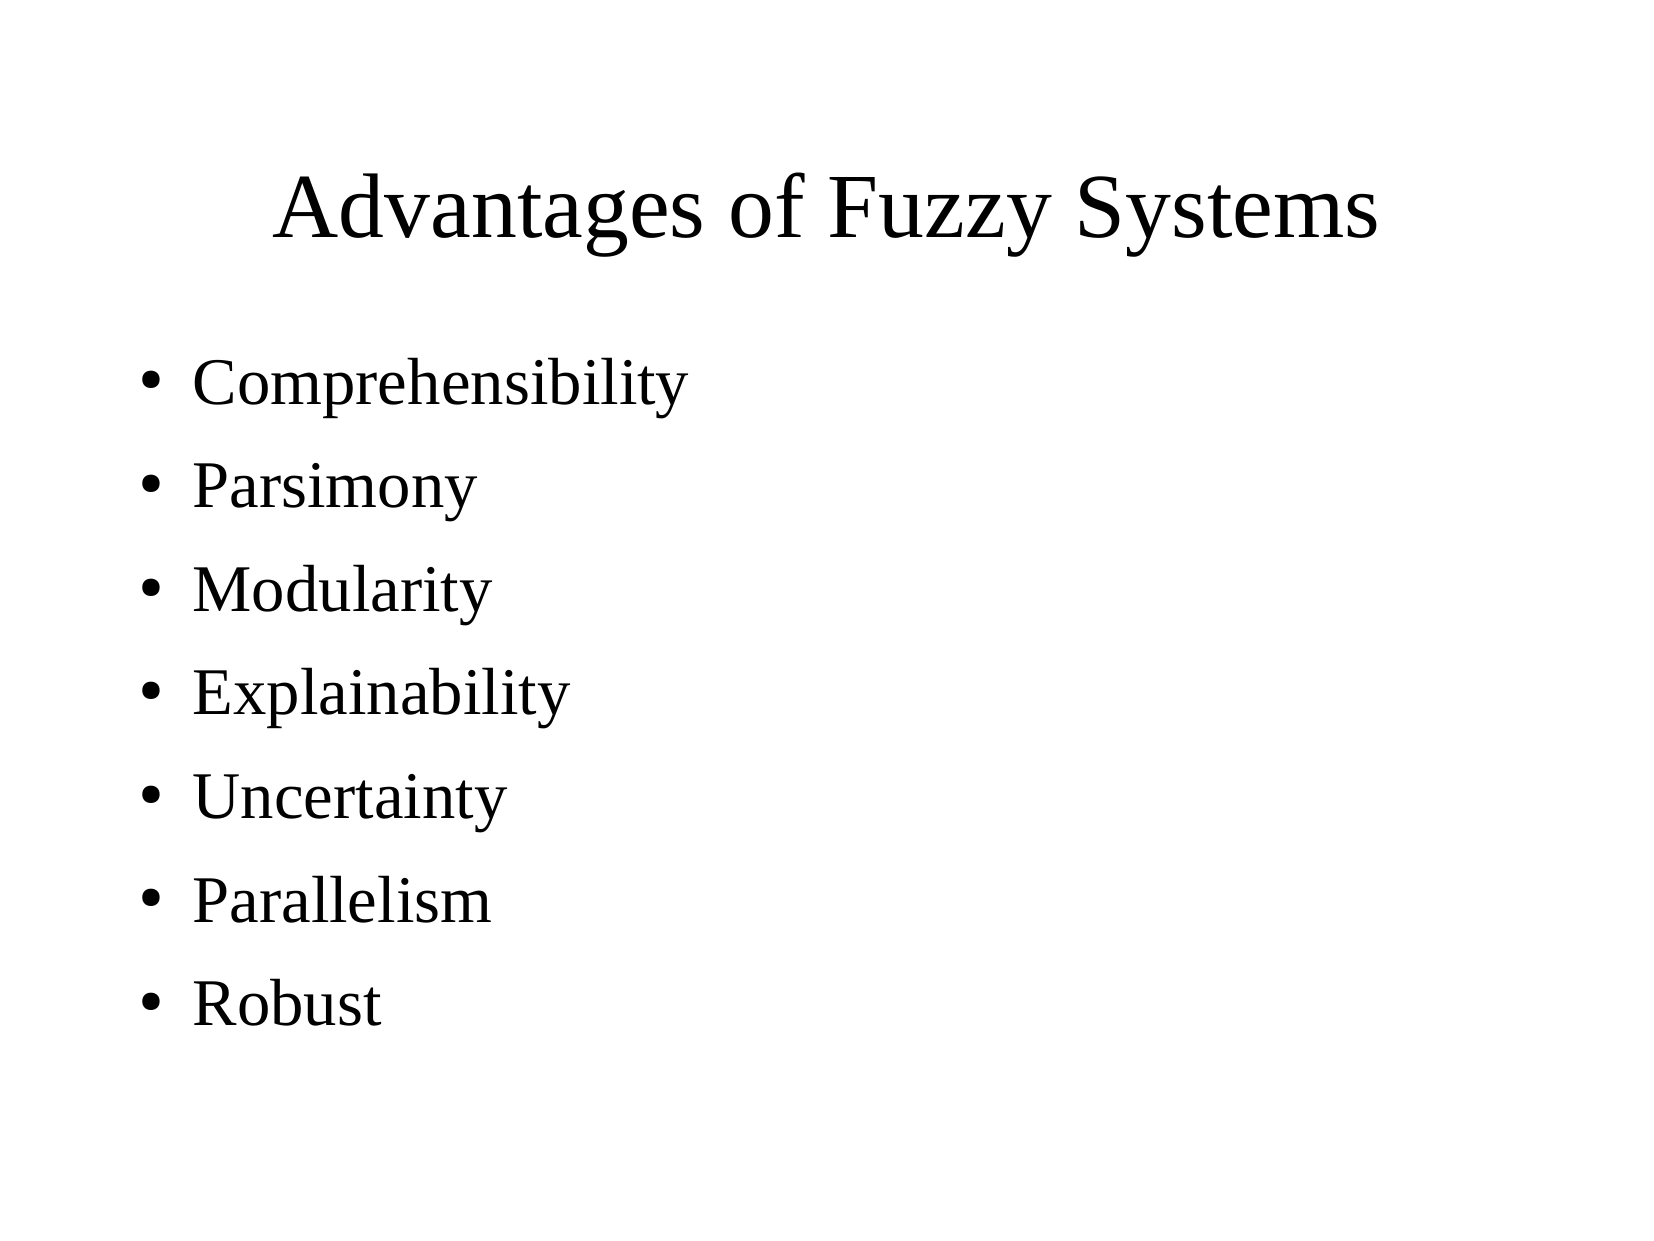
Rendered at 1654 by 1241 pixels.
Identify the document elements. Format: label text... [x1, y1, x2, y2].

title Advantages of Fuzzy Systems [121, 102, 1534, 311]
list Comprehensibility Parsimony Modularity Explainability Uncertainty Parallelism Robust [121, 344, 1534, 1127]
